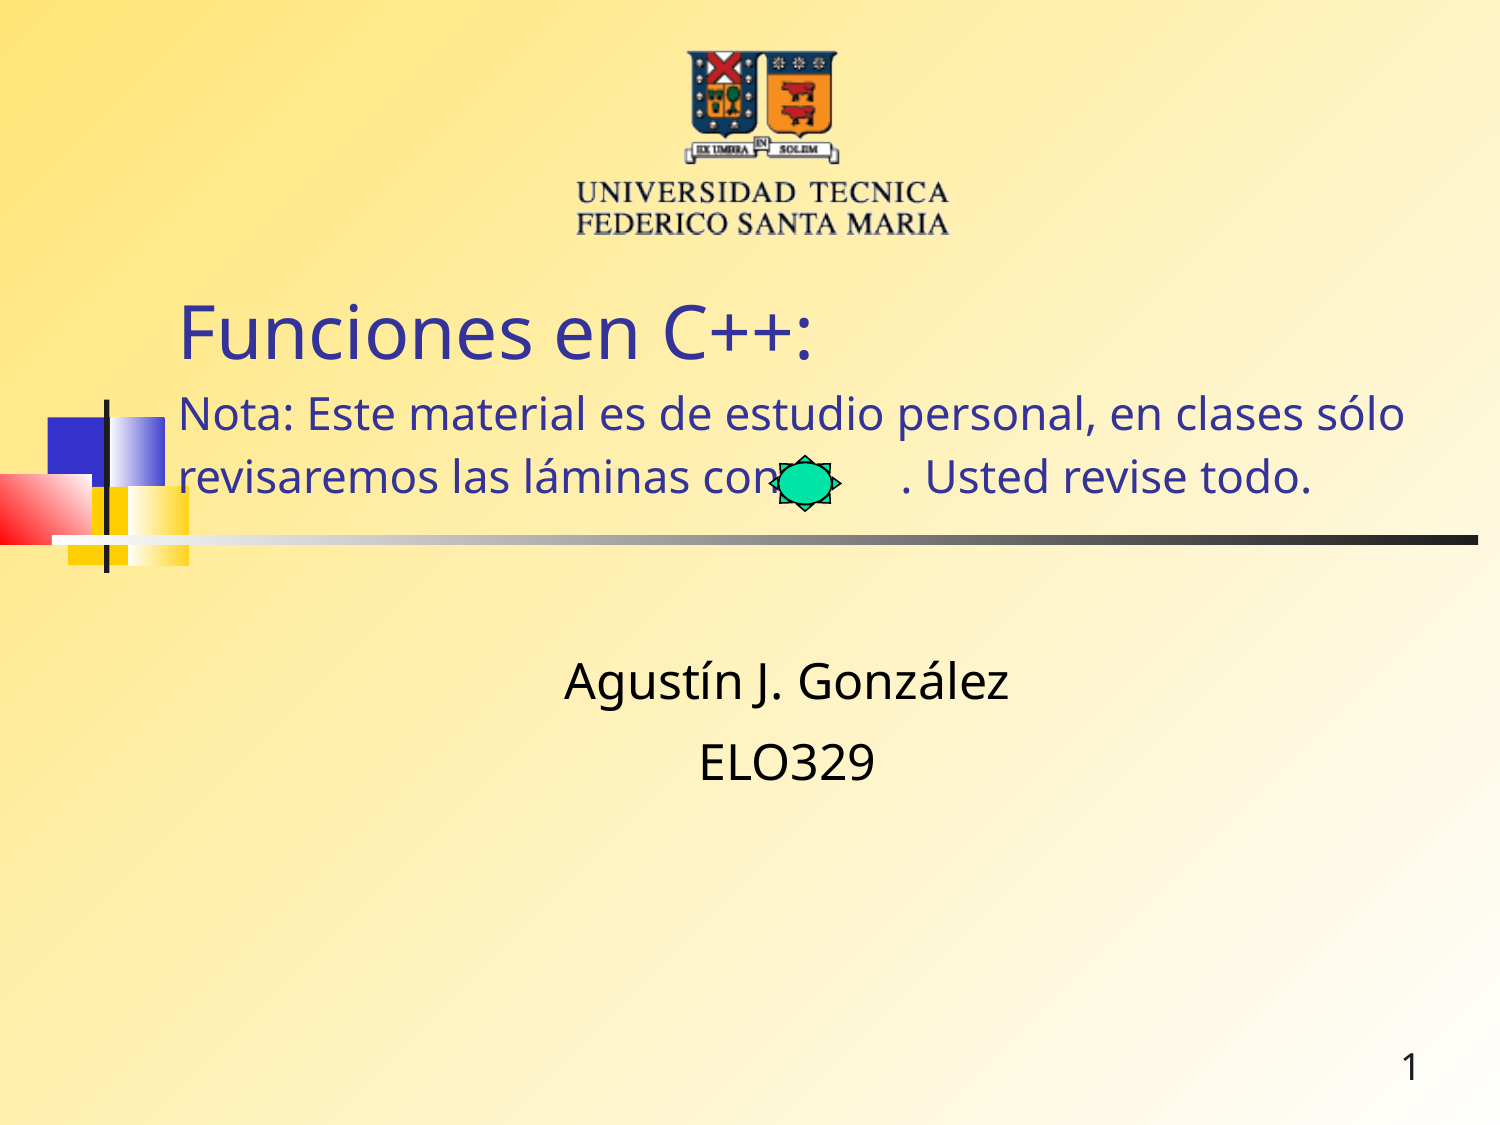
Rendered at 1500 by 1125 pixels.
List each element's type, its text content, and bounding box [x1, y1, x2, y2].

title Funciones en C++: Nota: Este material es de estudio personal, en clases sólo revisaremos las láminas con . Usted revise todo. [162, 274, 1438, 516]
picture [575, 50, 951, 235]
subtitle Agustín J. González ELO329 [225, 637, 1276, 926]
